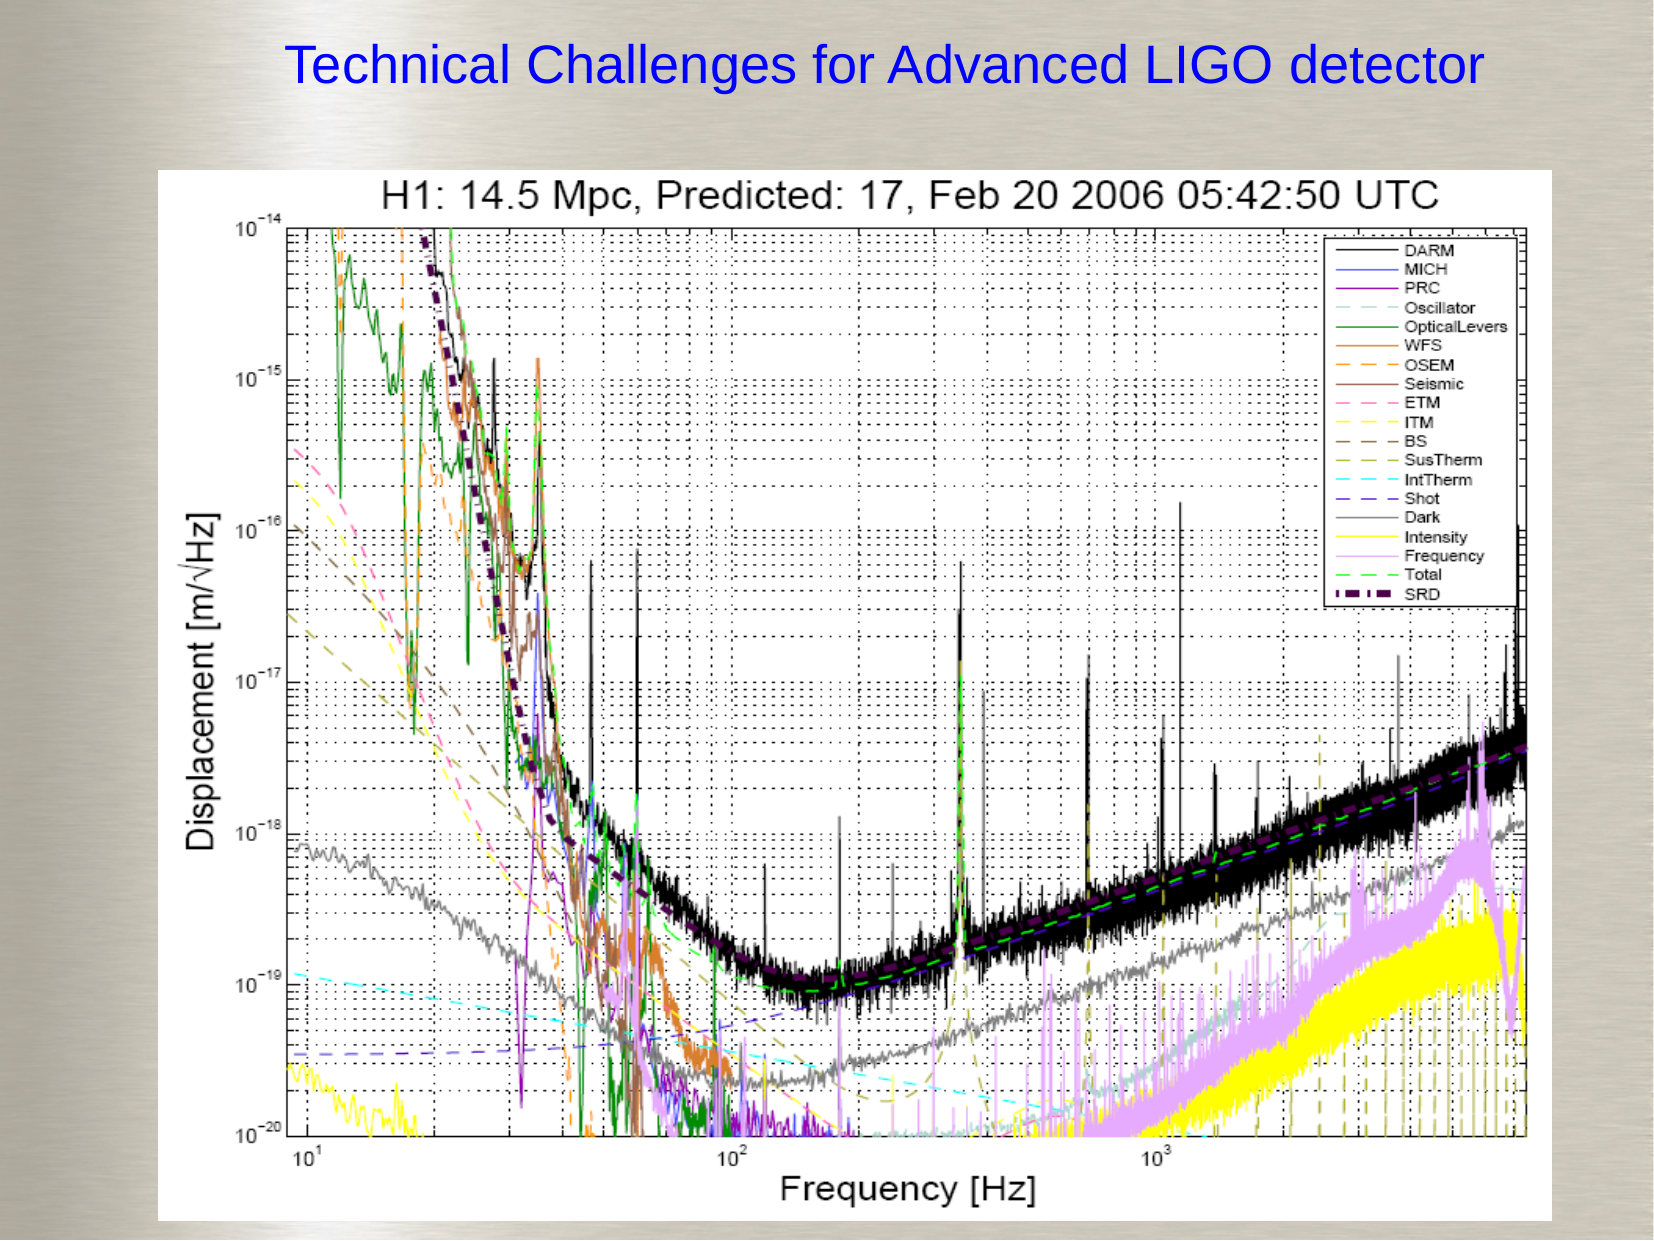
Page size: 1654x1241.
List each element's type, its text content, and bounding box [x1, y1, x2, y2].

picture [0, 0, 1654, 1240]
text_box Technical Challenges for Advanced LIGO detector [270, 27, 1478, 103]
